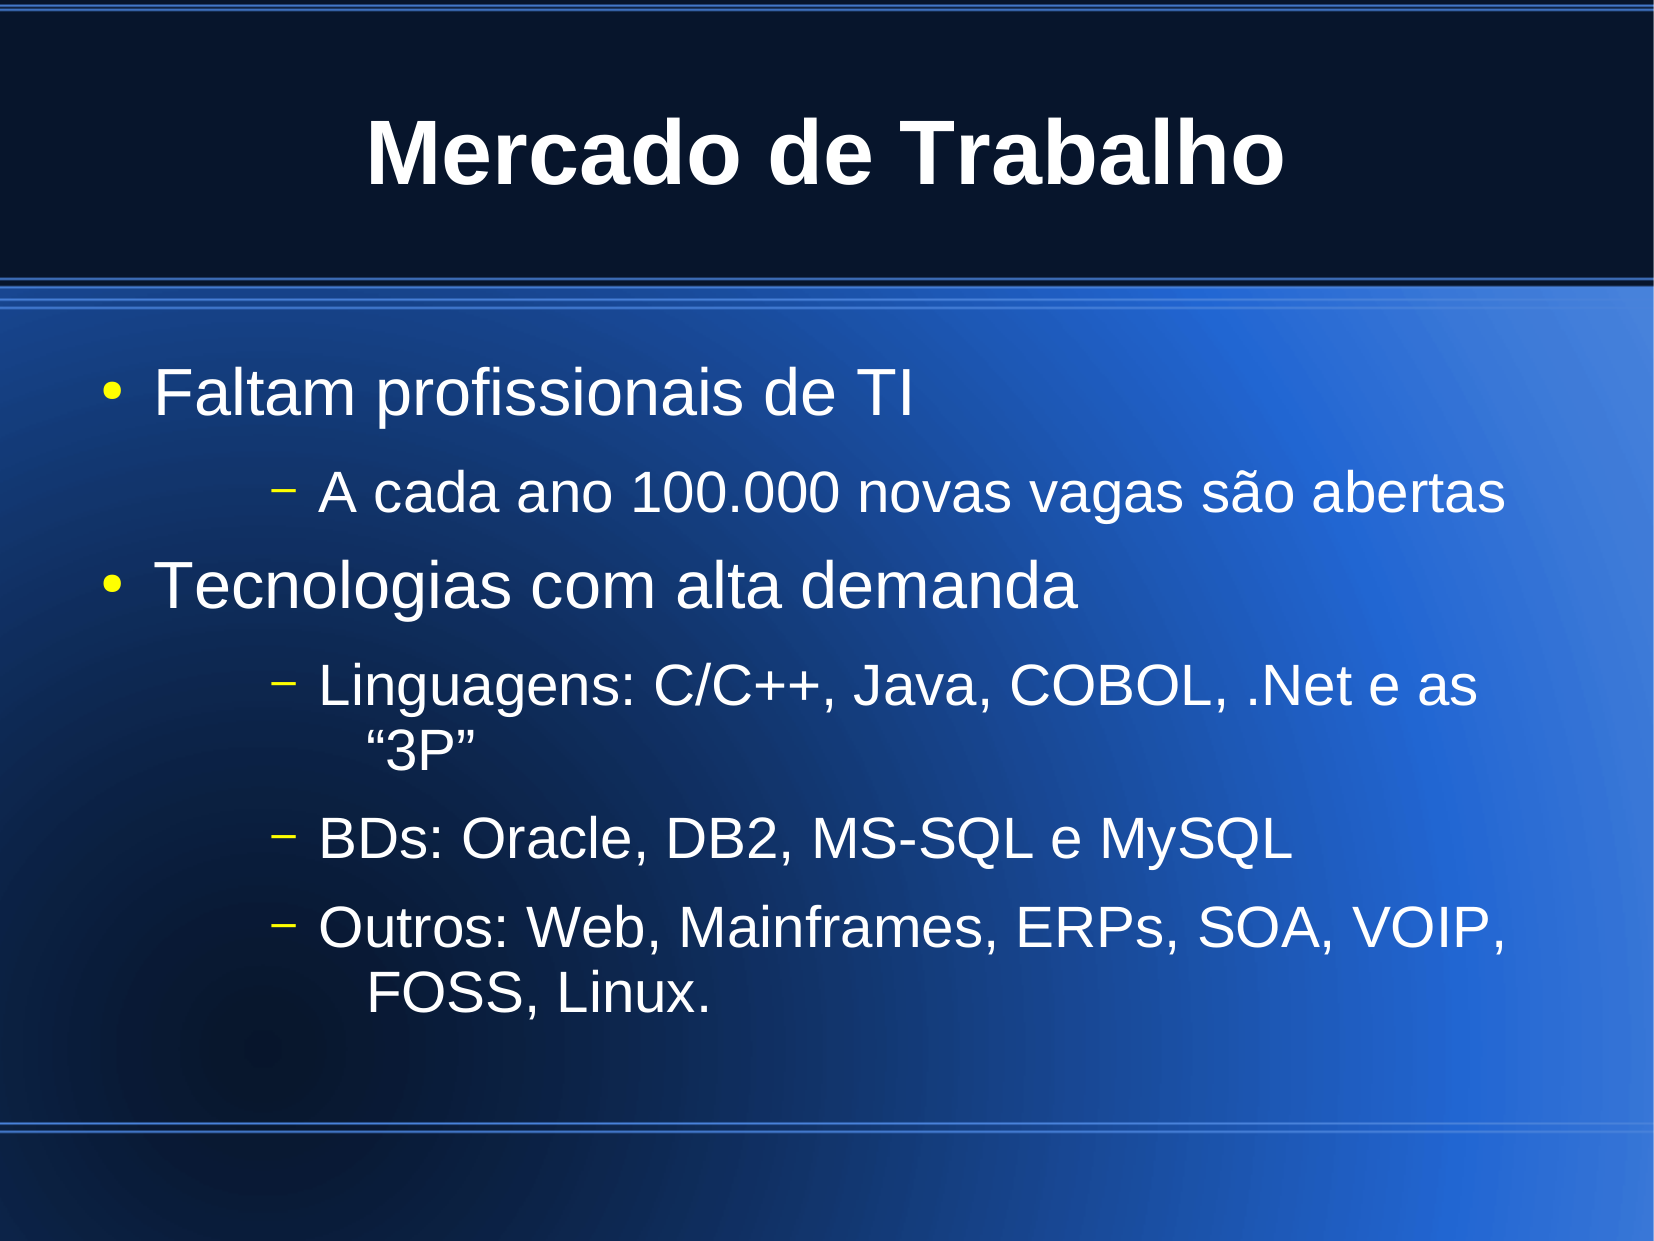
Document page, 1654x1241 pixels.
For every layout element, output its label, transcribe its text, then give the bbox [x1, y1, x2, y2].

title Mercado de Trabalho [82, 56, 1571, 250]
picture [0, 0, 1654, 1241]
list Faltam profissionais de TI A cada ano 100.000 novas vagas são abertas Tecnologias com alta demanda Linguagens: C/C++, Java, COBOL, .Net e as “3P” BDs: Oracle, DB2, MS-SQL e MySQL Outros: Web, Mainframes, ERPs, SOA, VOIP, FOSS, Linux. [82, 355, 1571, 1088]
